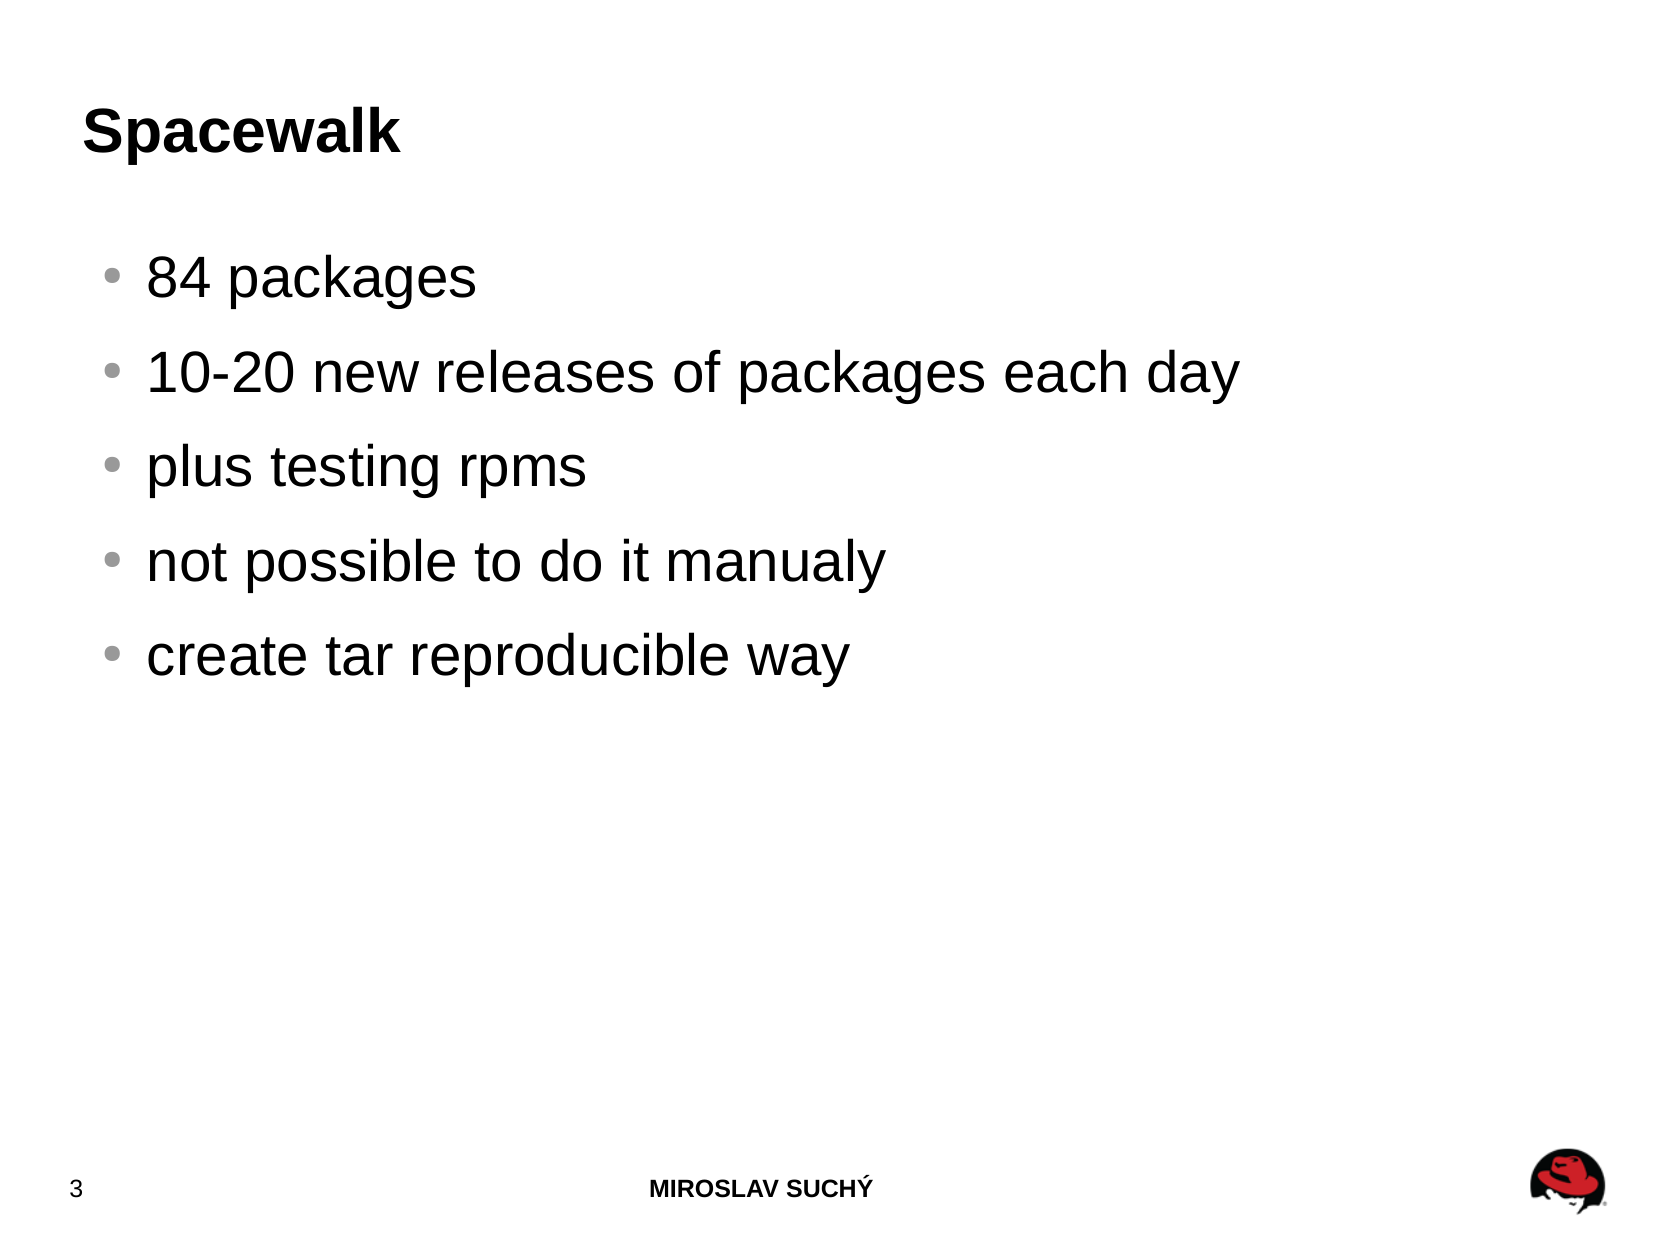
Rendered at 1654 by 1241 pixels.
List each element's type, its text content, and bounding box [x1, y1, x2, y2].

title Spacewalk [82, 45, 1571, 218]
picture [1529, 1146, 1613, 1224]
list 84 packages 10-20 new releases of packages each day plus testing rpms not possible to do it manualy create tar reproducible way [86, 244, 1576, 1024]
